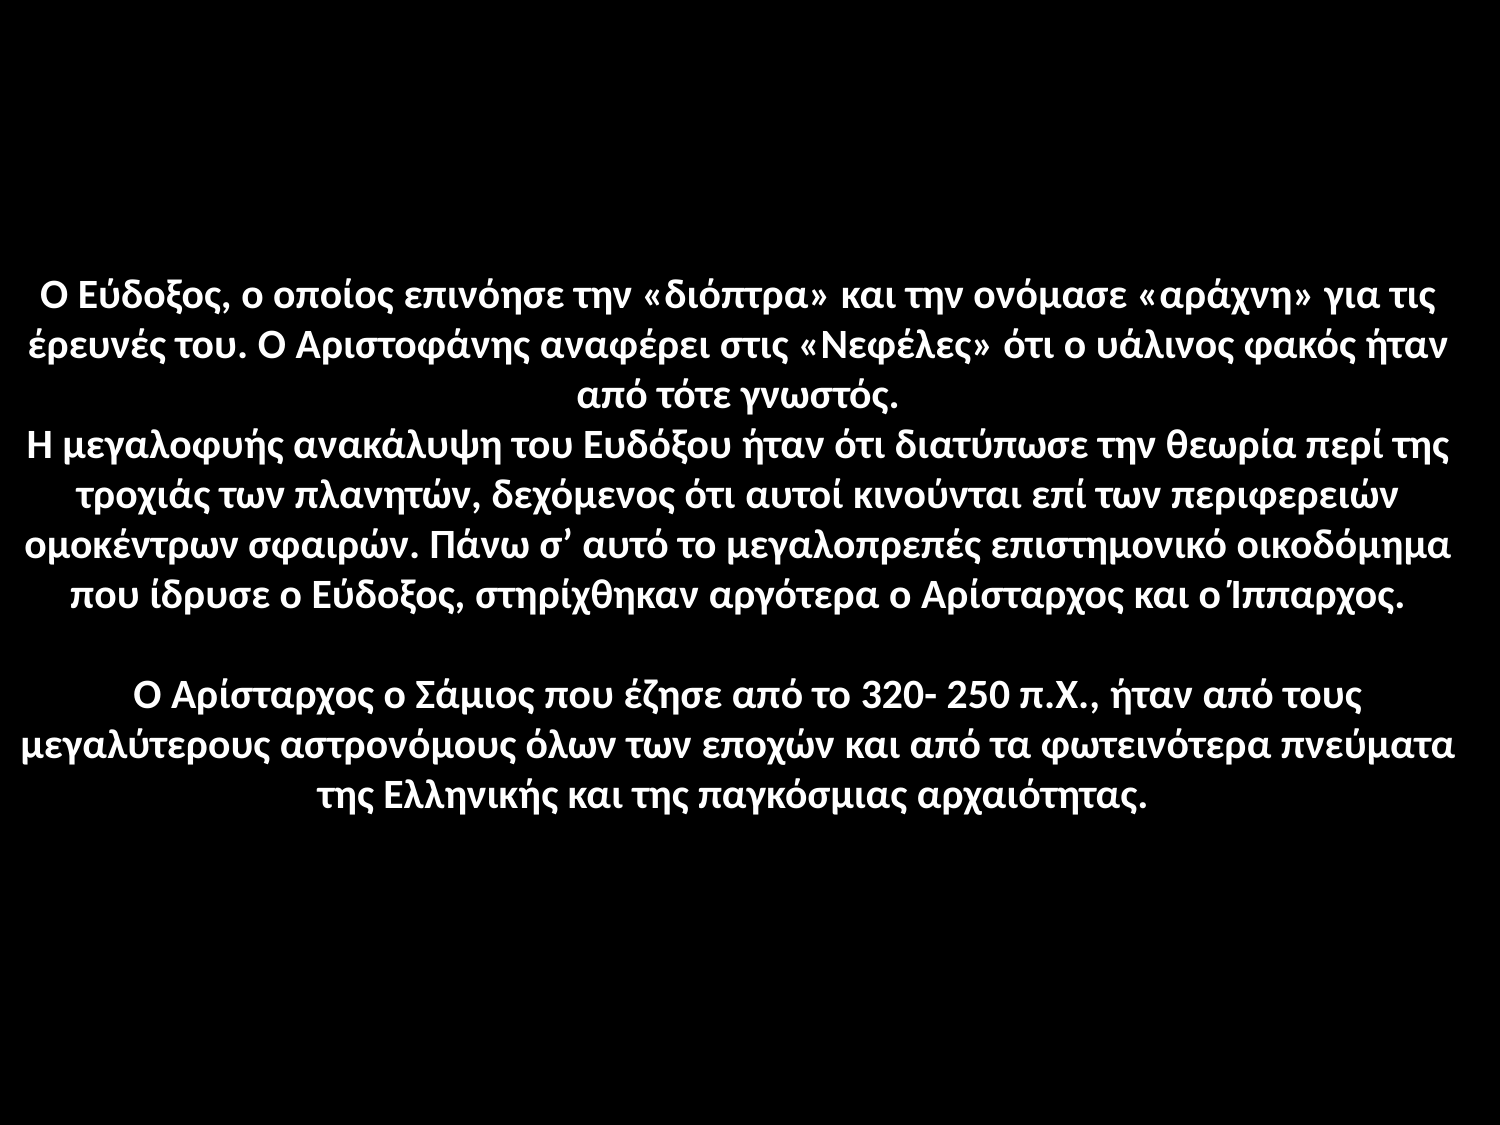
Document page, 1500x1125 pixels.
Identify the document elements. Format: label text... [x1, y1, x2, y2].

text_box Ο Εύδοξος, ο οποίος επινόησε την «διόπτρα» και την ονόμασε «αράχνη» για τις έρευνές του. Ο Αριστοφάνης αναφέρει στις «Νεφέλες» ότι ο υάλινος φακός ήταν από τότε γνωστός. Η μεγαλοφυής ανακάλυψη του Ευδόξου ήταν ότι διατύπωσε την θεωρία περί της τροχιάς των πλανητών, δεχόμενος ότι αυτοί κινούνται επί των περιφερειών ομοκέντρων σφαιρών. Πάνω σ’ αυτό το μεγαλοπρεπές επιστημονικό οικοδόμημα που ίδρυσε ο Εύδοξος, στηρίχθηκαν αργότερα ο Αρίσταρχος και ο Ίππαρχος. Ο Αρίσταρχος ο Σάμιος που έζησε από το 320- 250 π.Χ., ήταν από τους μεγαλύτερους αστρονόμους όλων των εποχών και από τα φωτεινότερα πνεύματα της Ελληνικής και της παγκόσμιας αρχαιότητας. [0, 259, 1477, 825]
